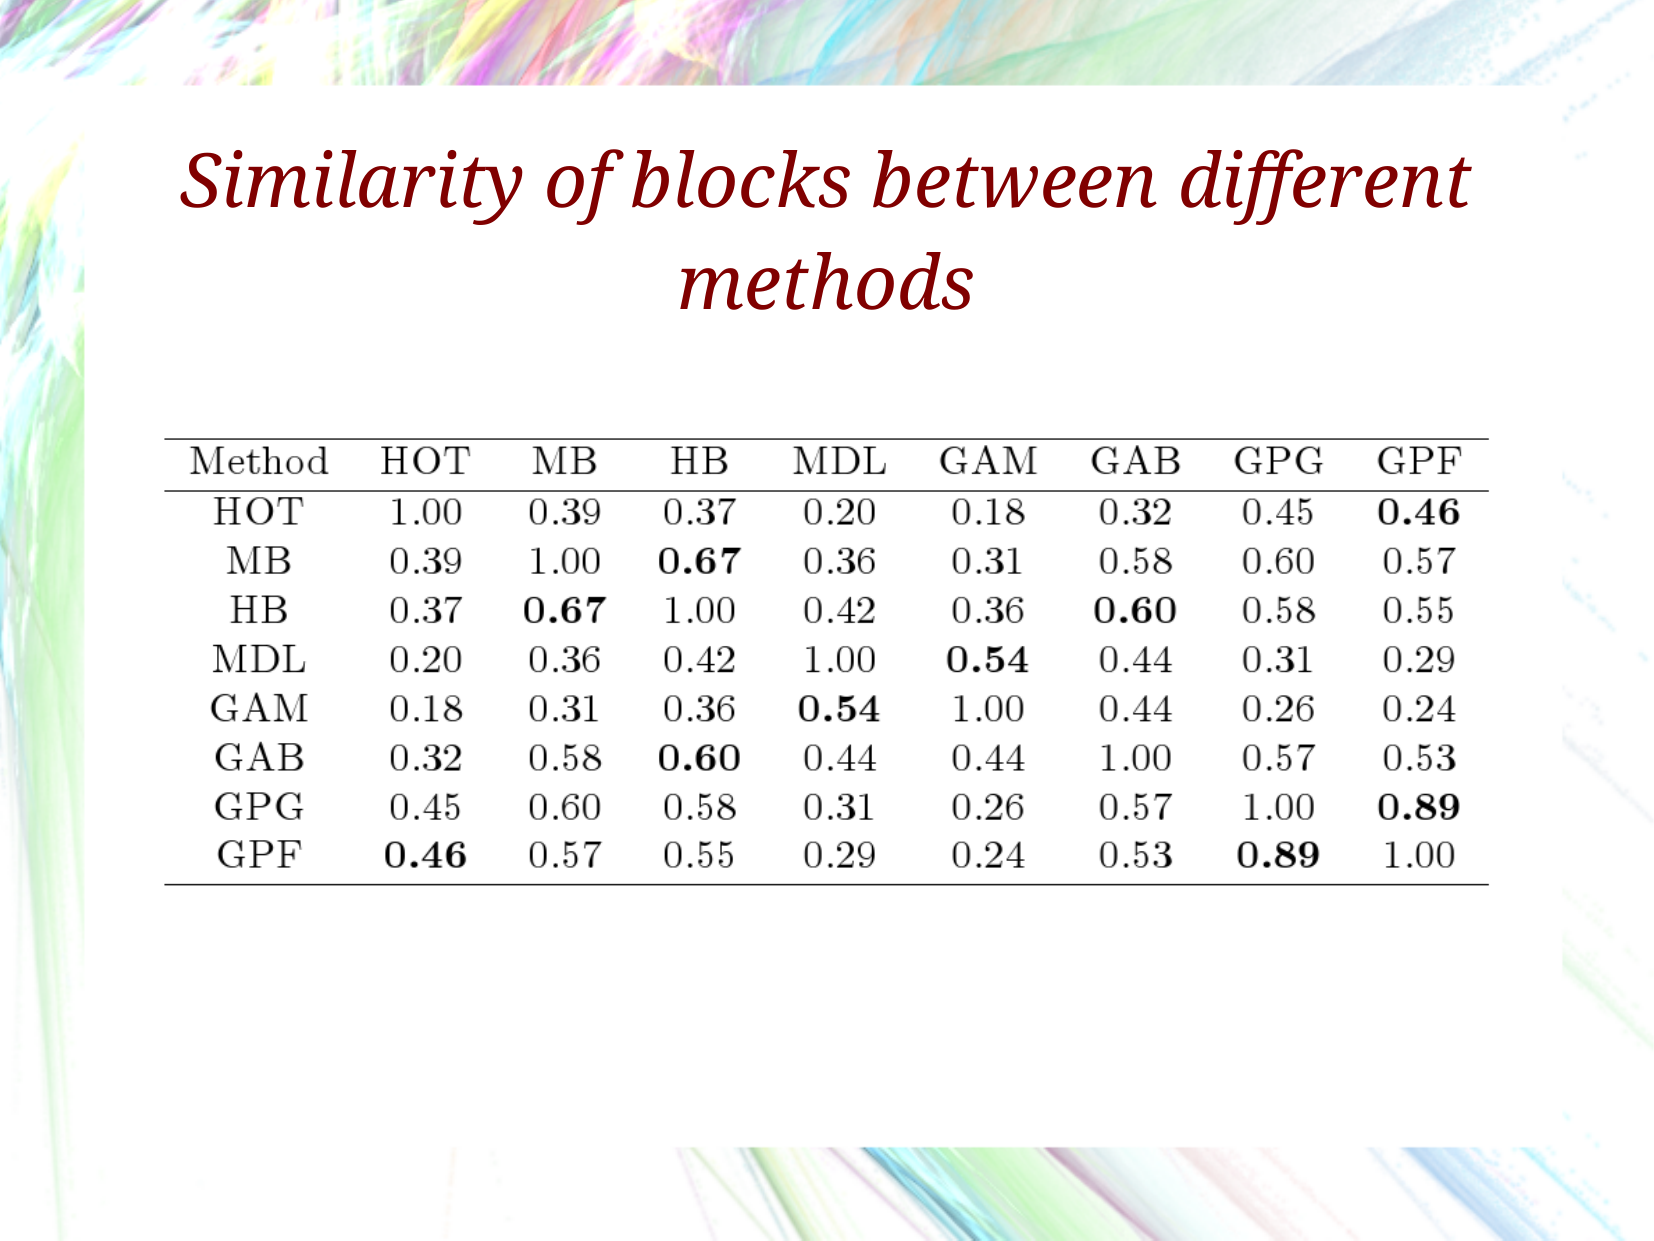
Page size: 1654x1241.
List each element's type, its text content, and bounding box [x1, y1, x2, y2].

picture [0, 0, 1654, 1241]
title Similarity of blocks between different methods [82, 133, 1571, 326]
